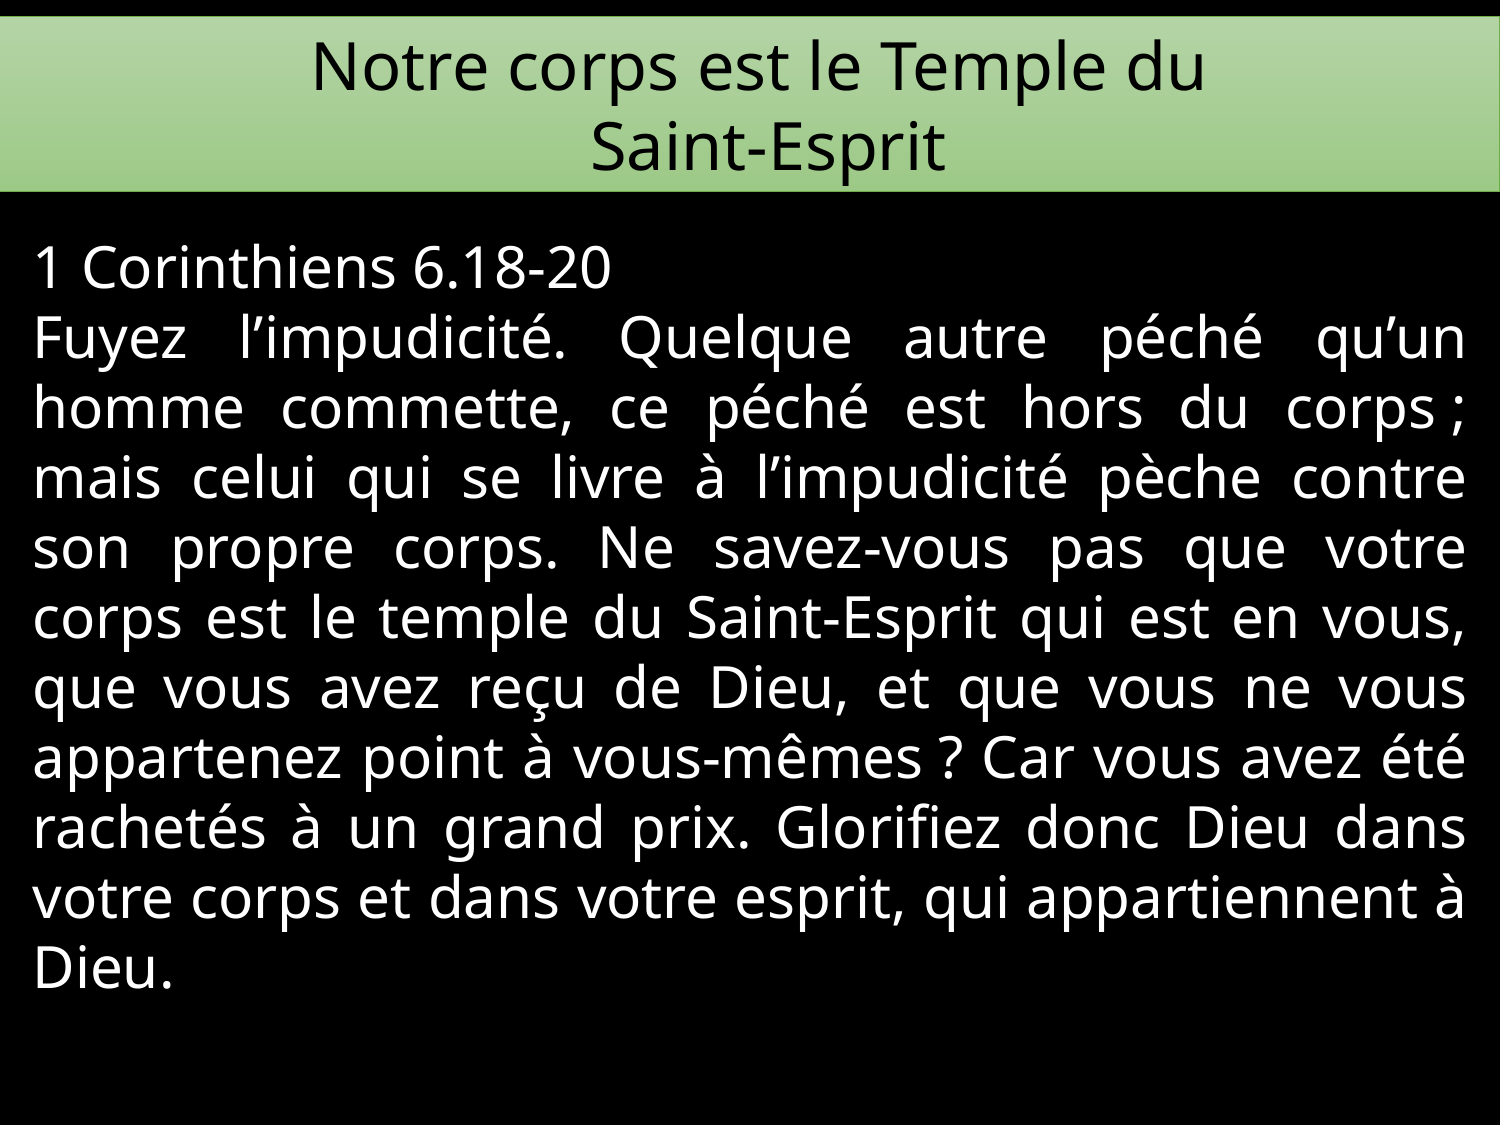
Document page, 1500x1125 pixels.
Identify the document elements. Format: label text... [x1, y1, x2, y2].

text_box 1 Corinthiens 6.18-20 Fuyez l’impudicité. Quelque autre péché qu’un homme commette, ce péché est hors du corps ; mais celui qui se livre à l’impudicité pèche contre son propre corps. Ne savez-vous pas que votre corps est le temple du Saint-Esprit qui est en vous, que vous avez reçu de Dieu, et que vous ne vous appartenez point à vous-mêmes ? Car vous avez été rachetés à un grand prix. Glorifiez donc Dieu dans votre corps et dans votre esprit, qui appartiennent à Dieu. [17, 222, 1482, 1008]
text_box Notre corps est le Temple du Saint-Esprit [0, 16, 1500, 192]
